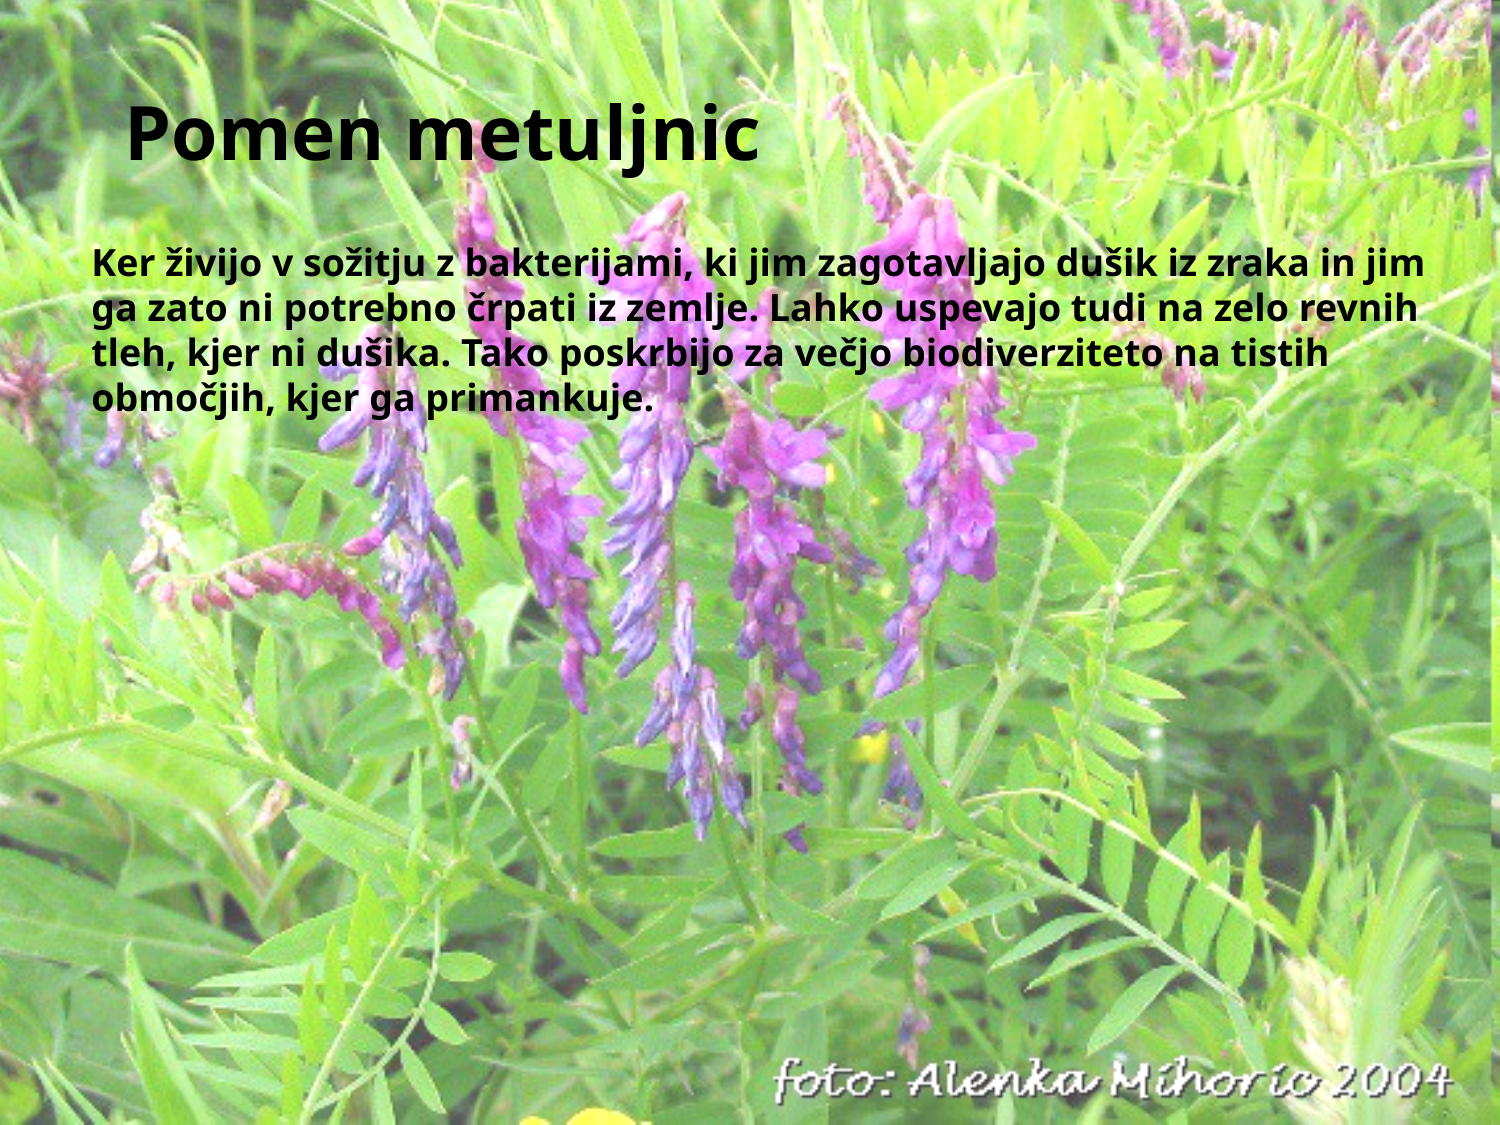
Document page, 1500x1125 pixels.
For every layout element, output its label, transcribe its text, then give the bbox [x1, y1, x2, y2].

picture [0, 0, 1500, 1125]
text_box Pomen metuljnic [64, 78, 821, 182]
text_box Ker živijo v sožitju z bakterijami, ki jim zagotavljajo dušik iz zraka in jim ga zato ni potrebno črpati iz zemlje. Lahko uspevajo tudi na zelo revnih tleh, kjer ni dušika. Tako poskrbijo za večjo biodiverziteto na tistih območjih, kjer ga primankuje. [76, 231, 1459, 427]
